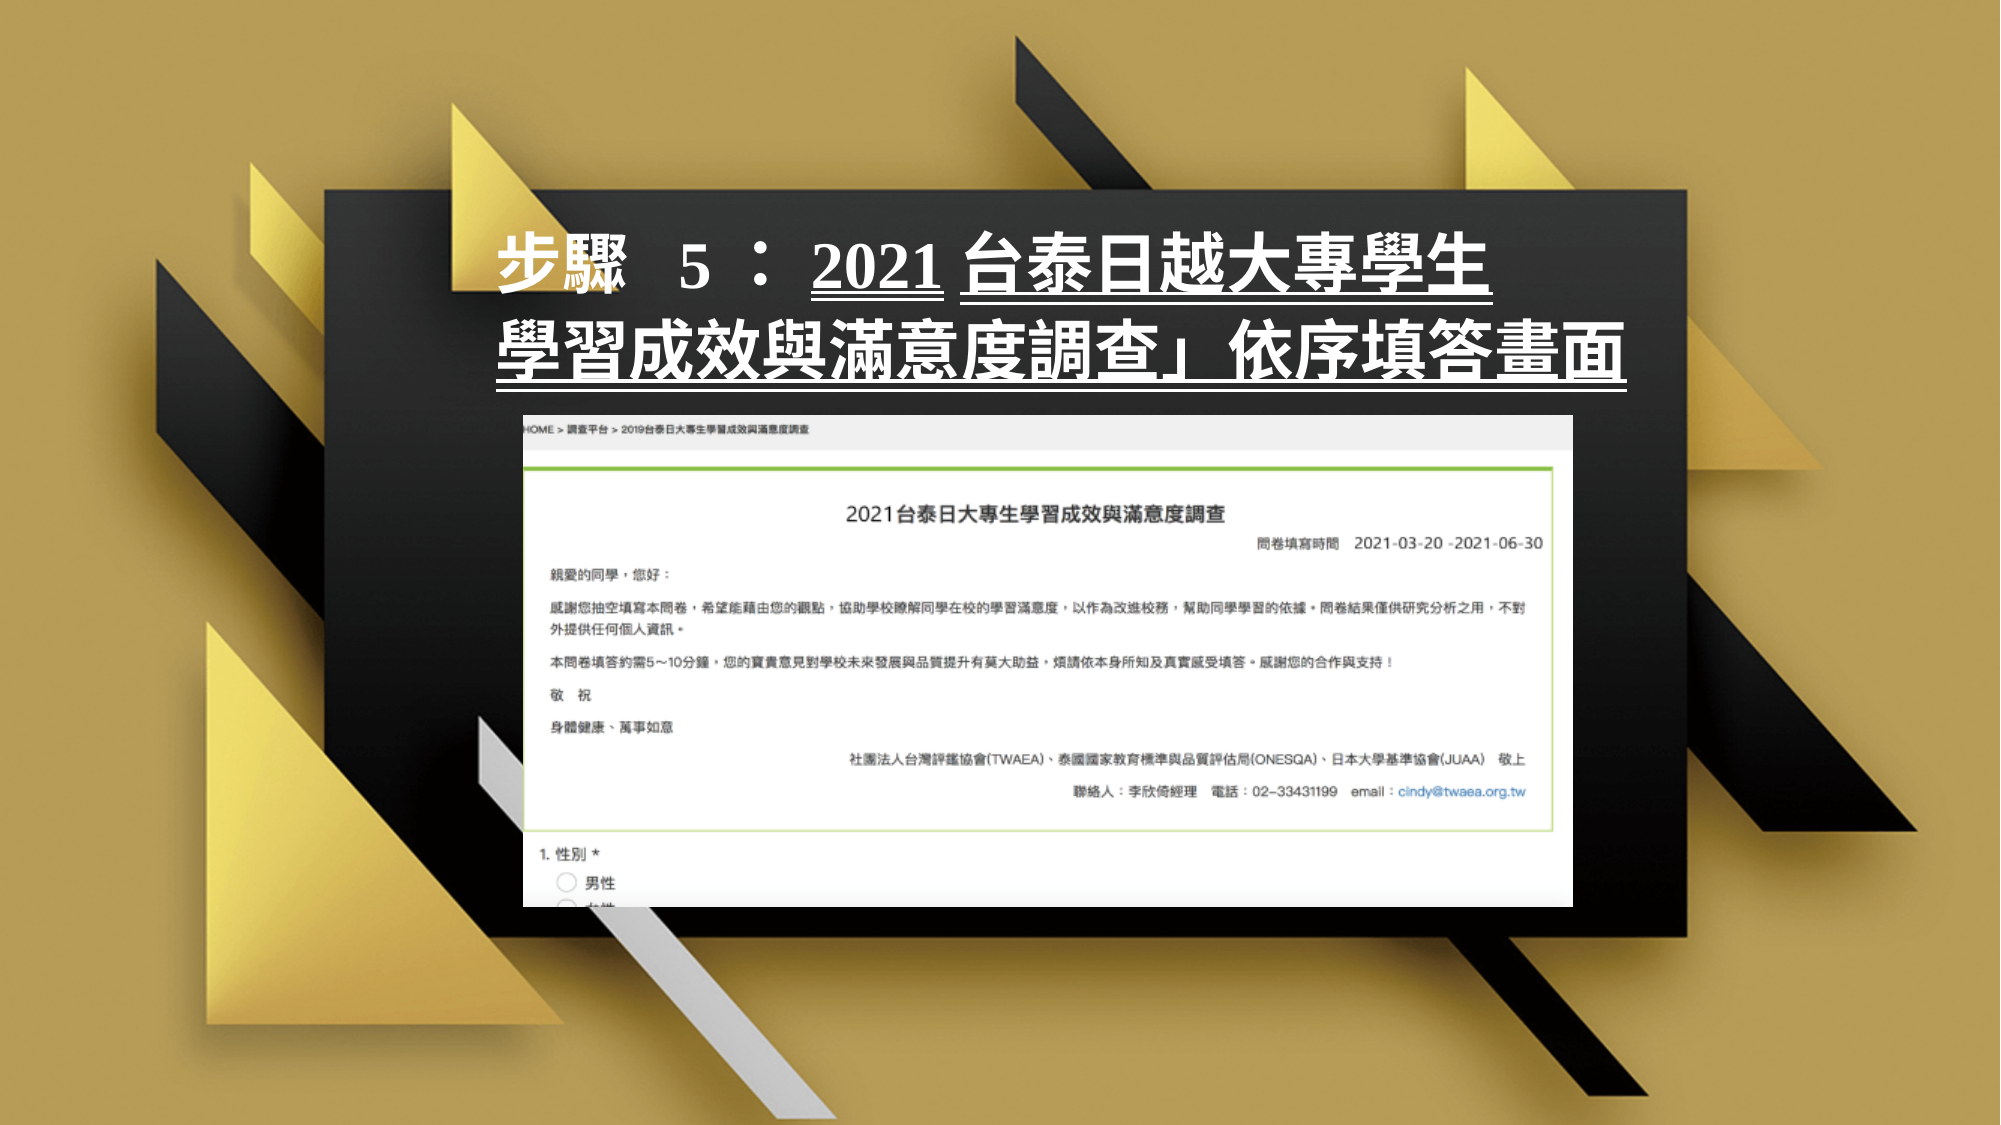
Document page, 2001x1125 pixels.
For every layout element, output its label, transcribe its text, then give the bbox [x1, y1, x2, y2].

picture [0, 0, 2000, 1125]
text_box 步驟 5：2021台泰日越大專學生 學習成效與滿意度調查」依序填答畫面 [481, 210, 1661, 397]
